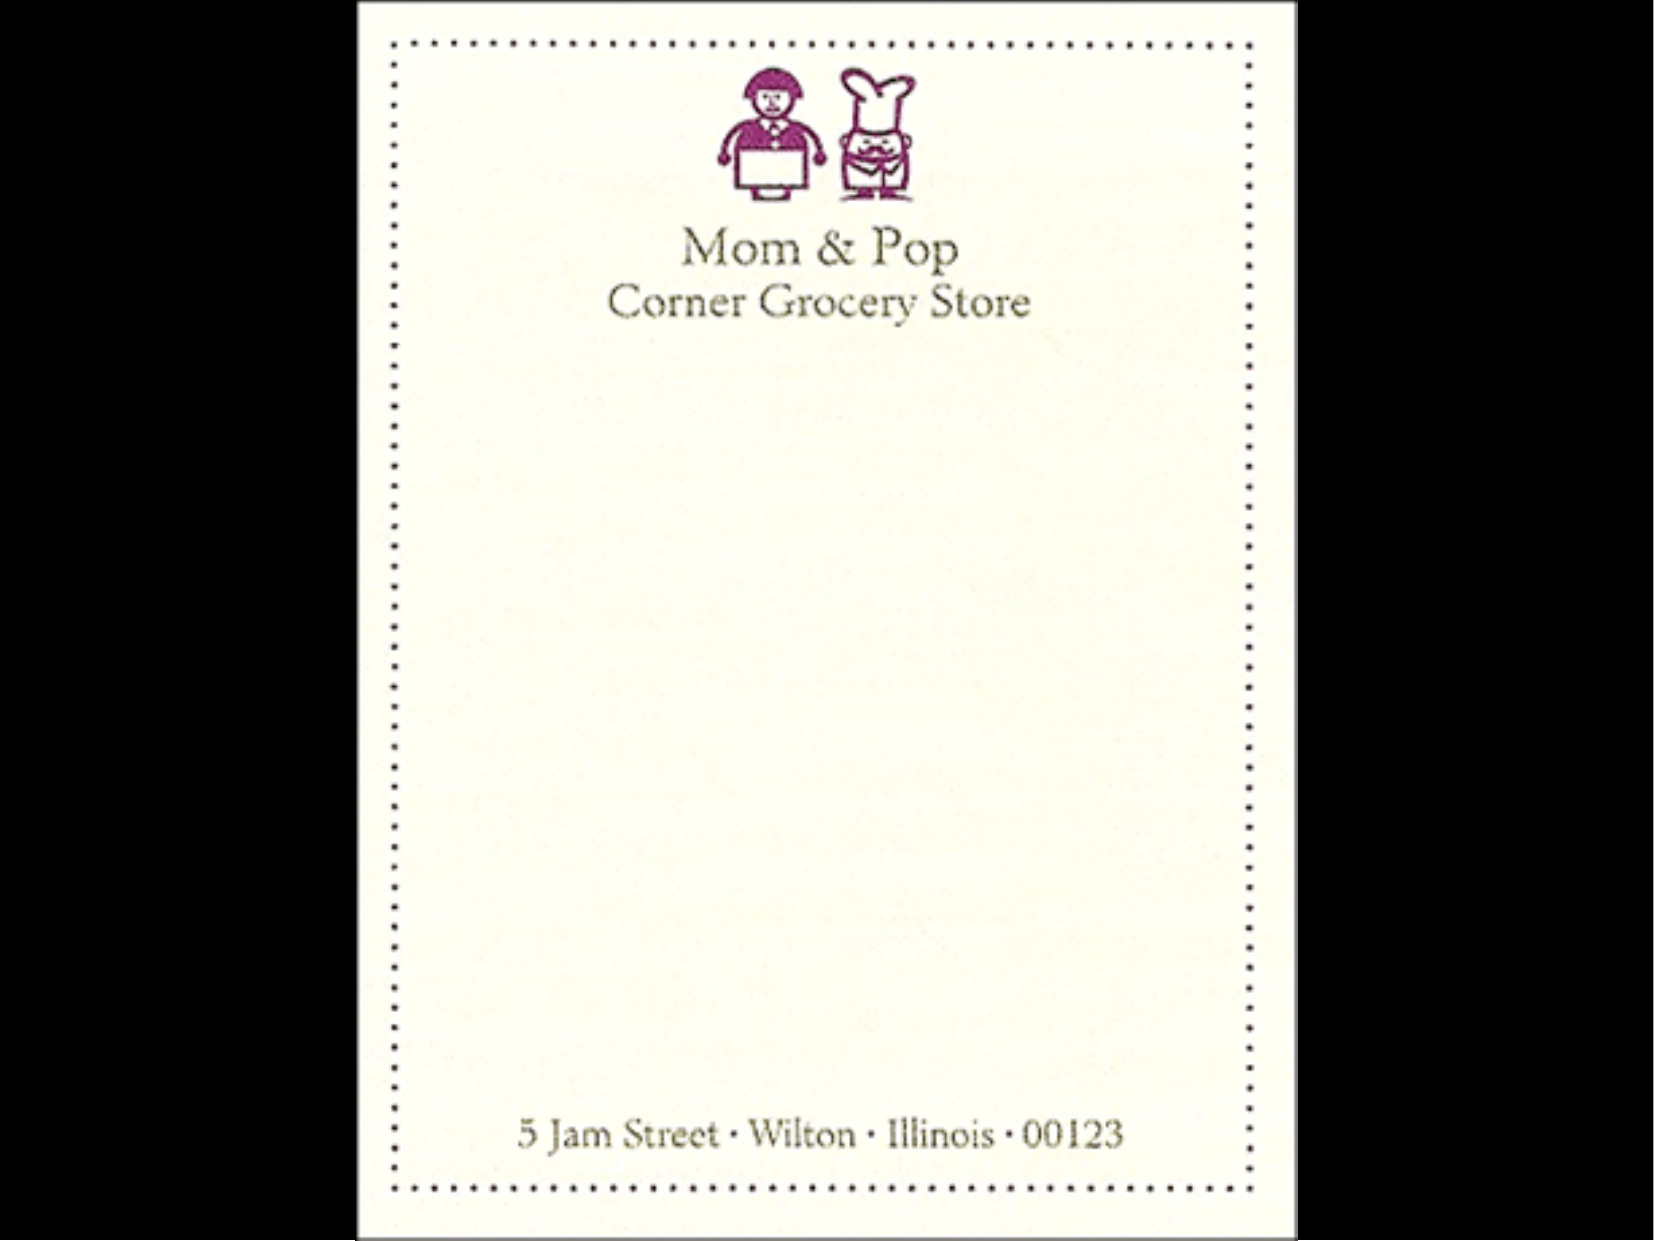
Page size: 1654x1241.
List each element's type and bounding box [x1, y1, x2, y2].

picture [355, 0, 1298, 1241]
